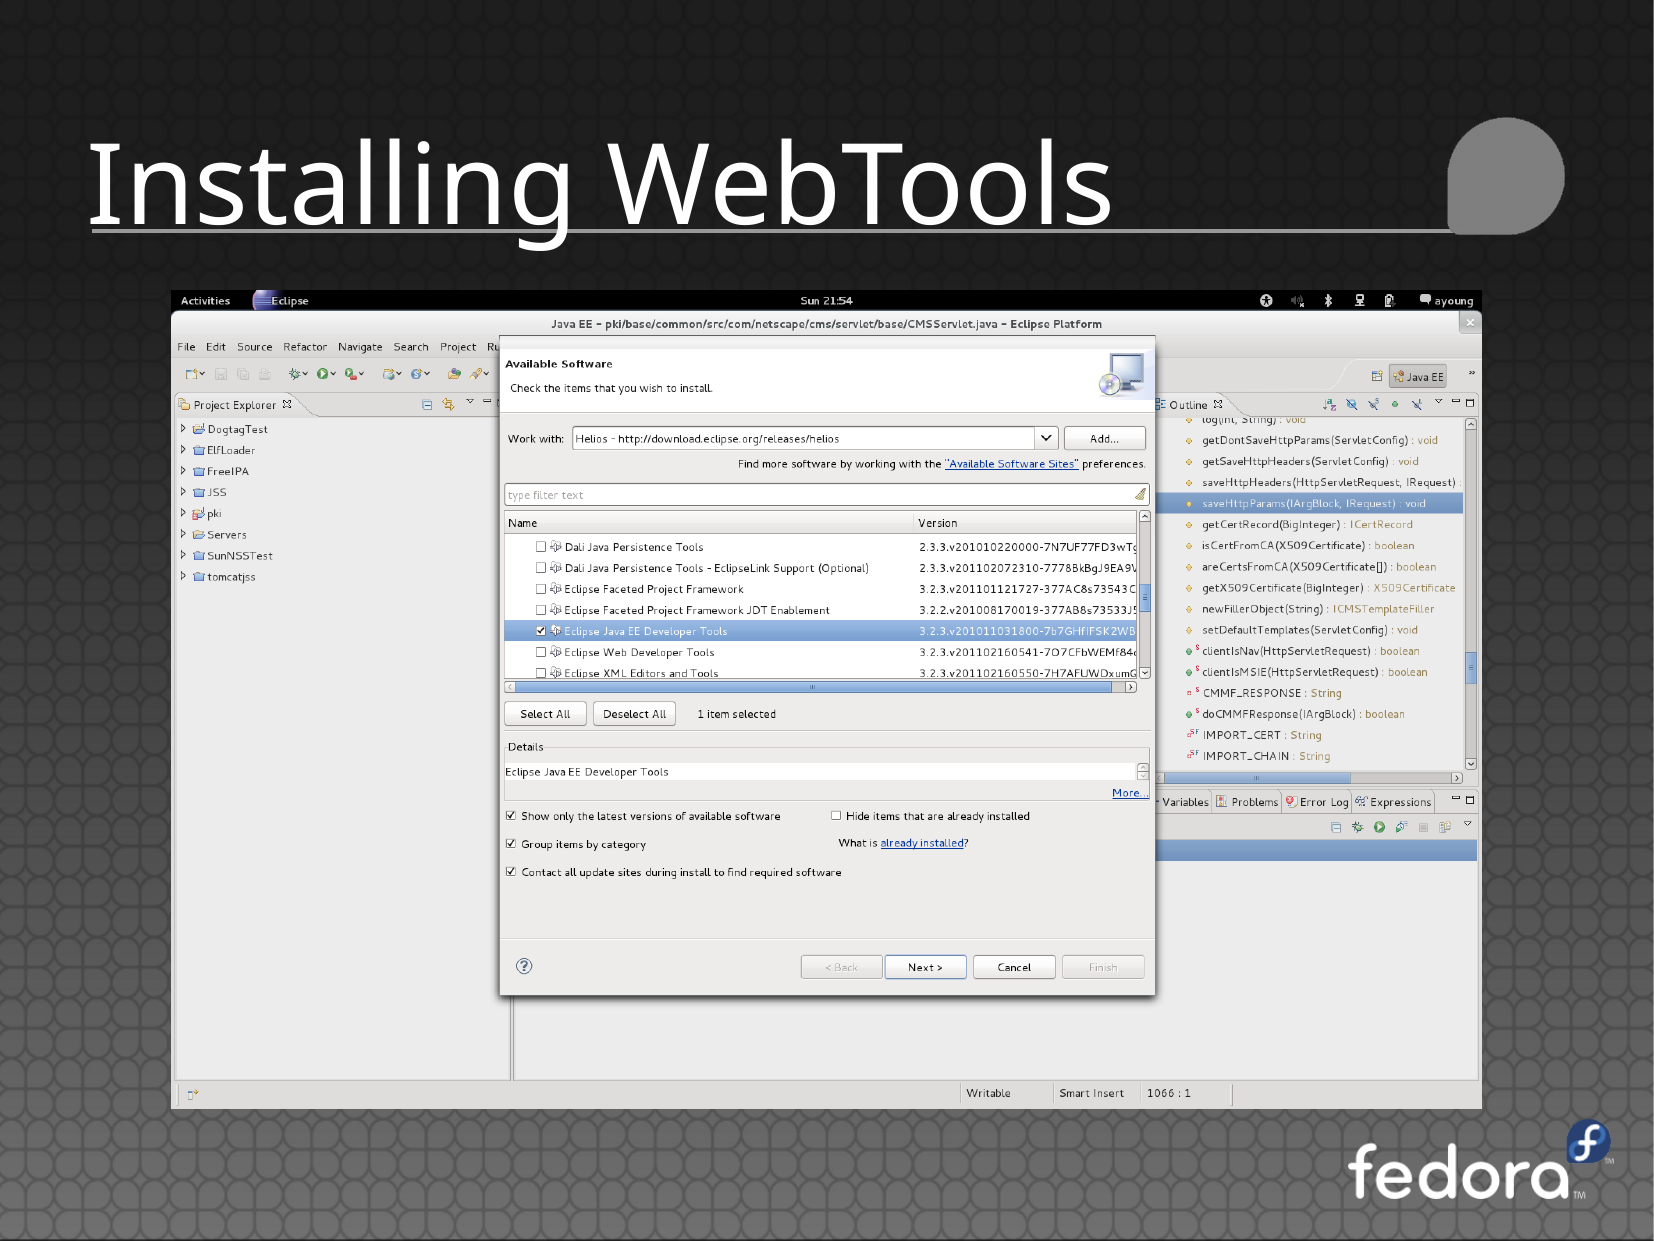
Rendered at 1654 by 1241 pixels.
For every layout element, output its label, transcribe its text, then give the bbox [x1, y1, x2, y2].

picture [0, 0, 1654, 1241]
title Installing WebTools [86, 112, 1576, 249]
